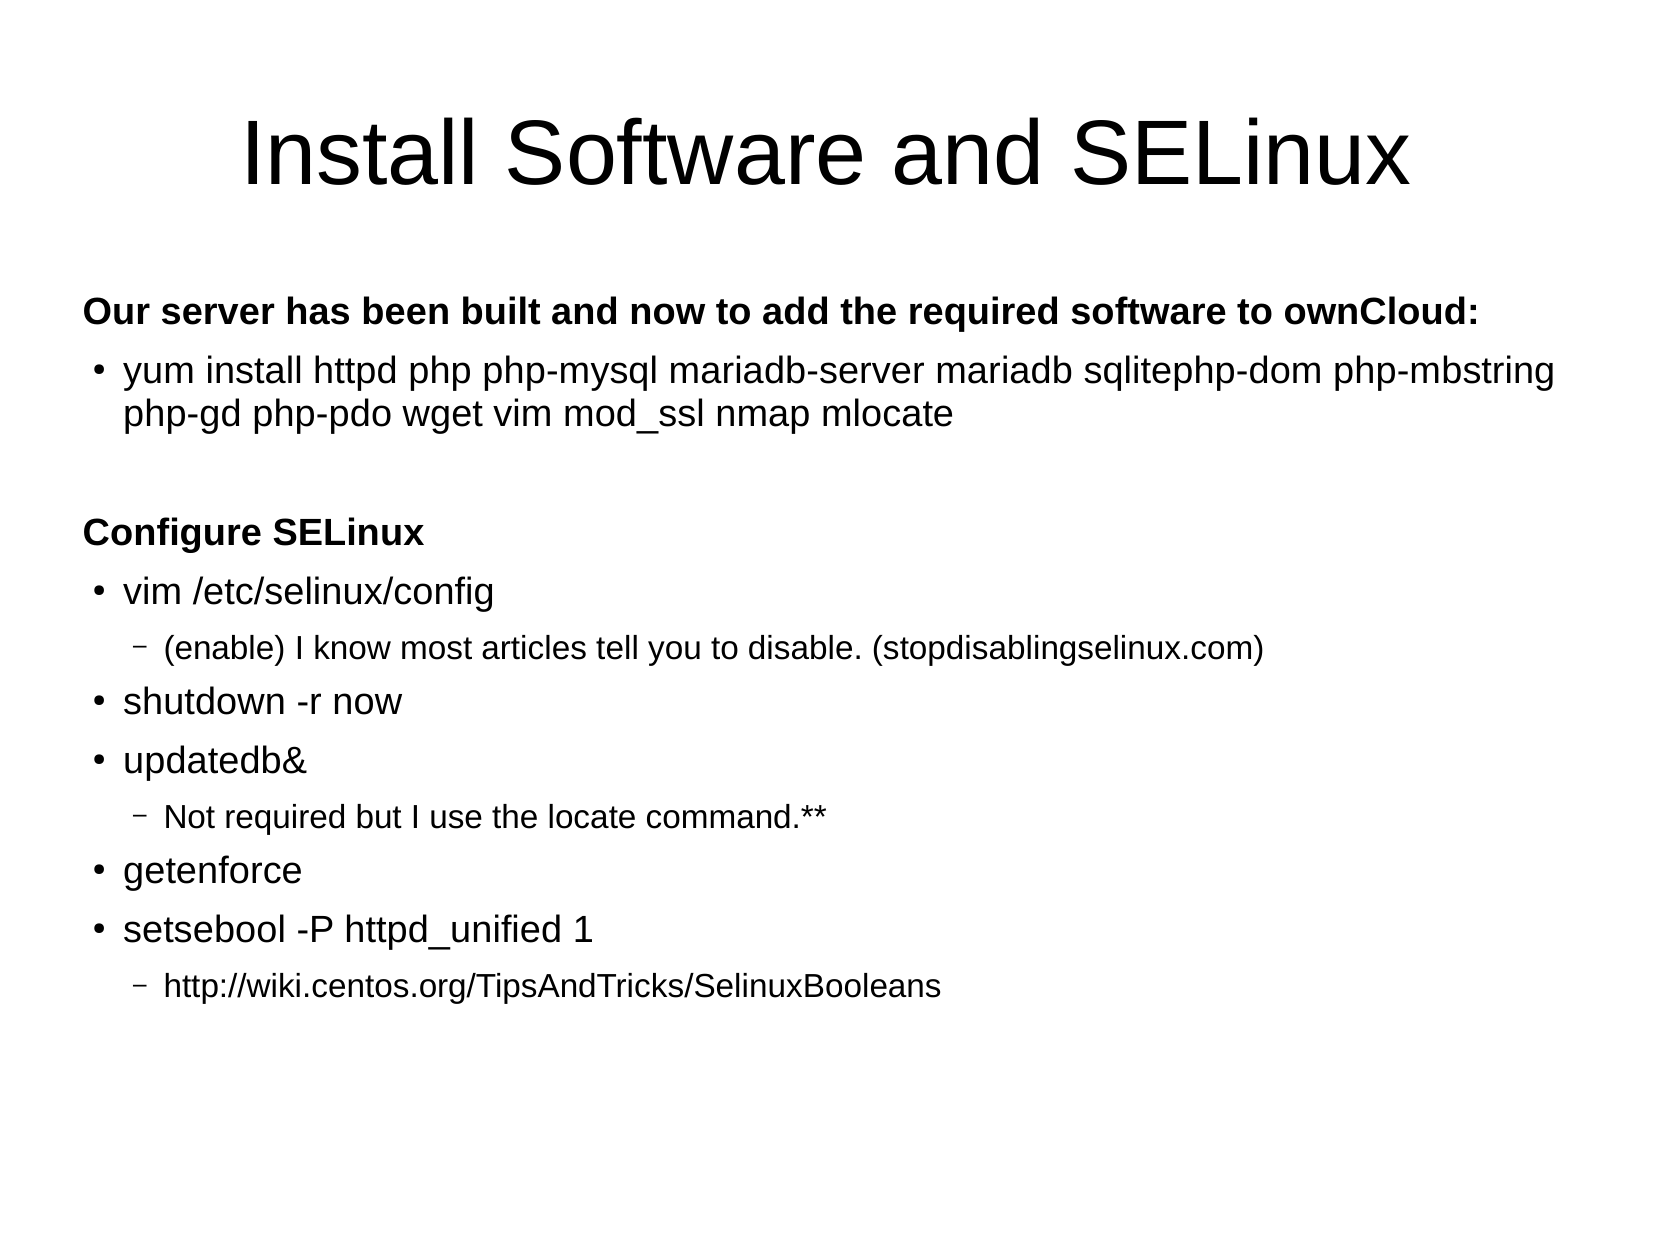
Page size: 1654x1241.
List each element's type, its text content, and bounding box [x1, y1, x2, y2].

title Install Software and SELinux [82, 49, 1571, 257]
list Our server has been built and now to add the required software to ownCloud: yum install httpd php php-mysql mariadb-server mariadb sqlitephp-dom php-mbstring php-gd php-pdo wget vim mod_ssl nmap mlocate Configure SELinux vim /etc/selinux/config (enable)​ I know most articles tell you to disable. (stopdisablingselinux.com) shutdown -r now updatedb& Not required but I use the locate command.** getenforce setsebool -P httpd_unified 1 http://wiki.centos.org/TipsAndTricks/SelinuxBooleans [82, 290, 1571, 1010]
